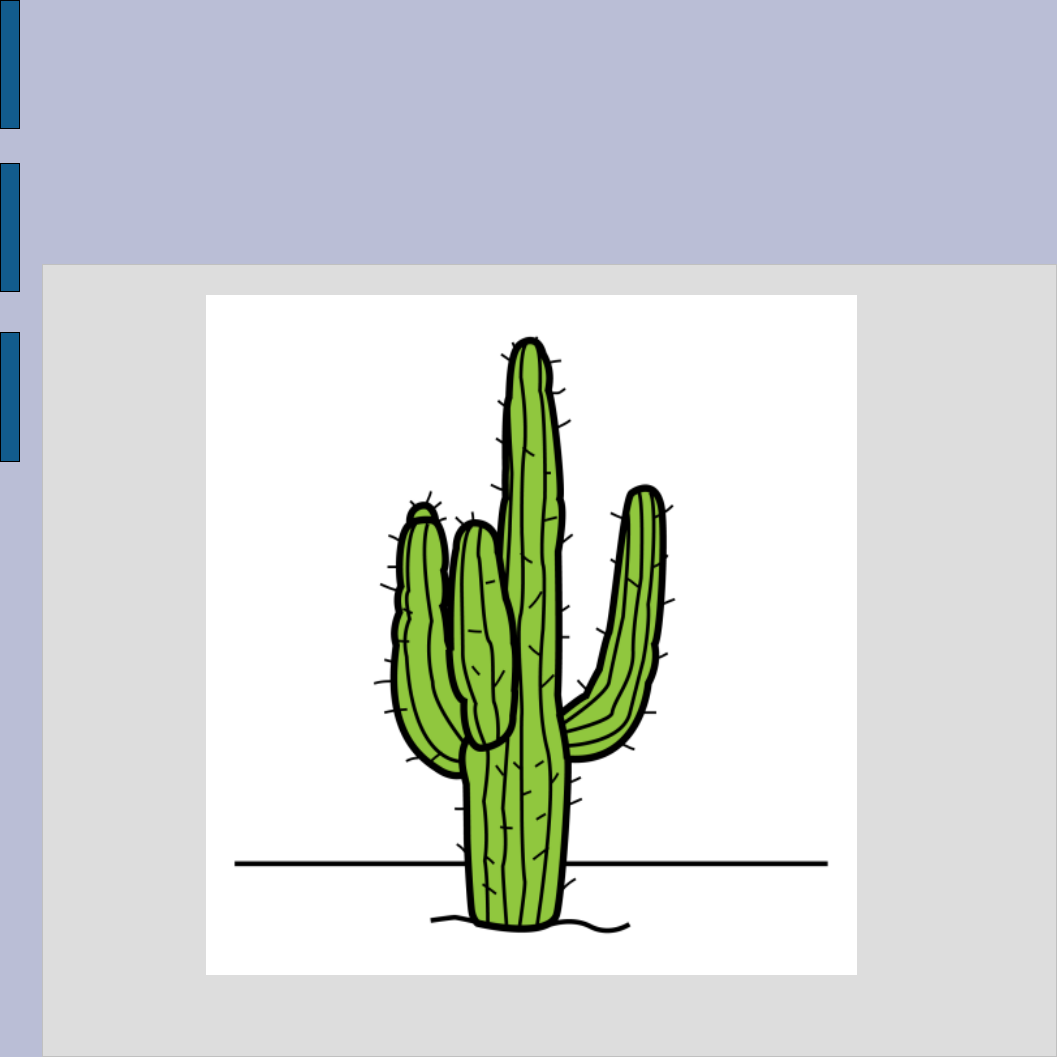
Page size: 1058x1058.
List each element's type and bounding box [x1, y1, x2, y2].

picture [206, 295, 857, 975]
